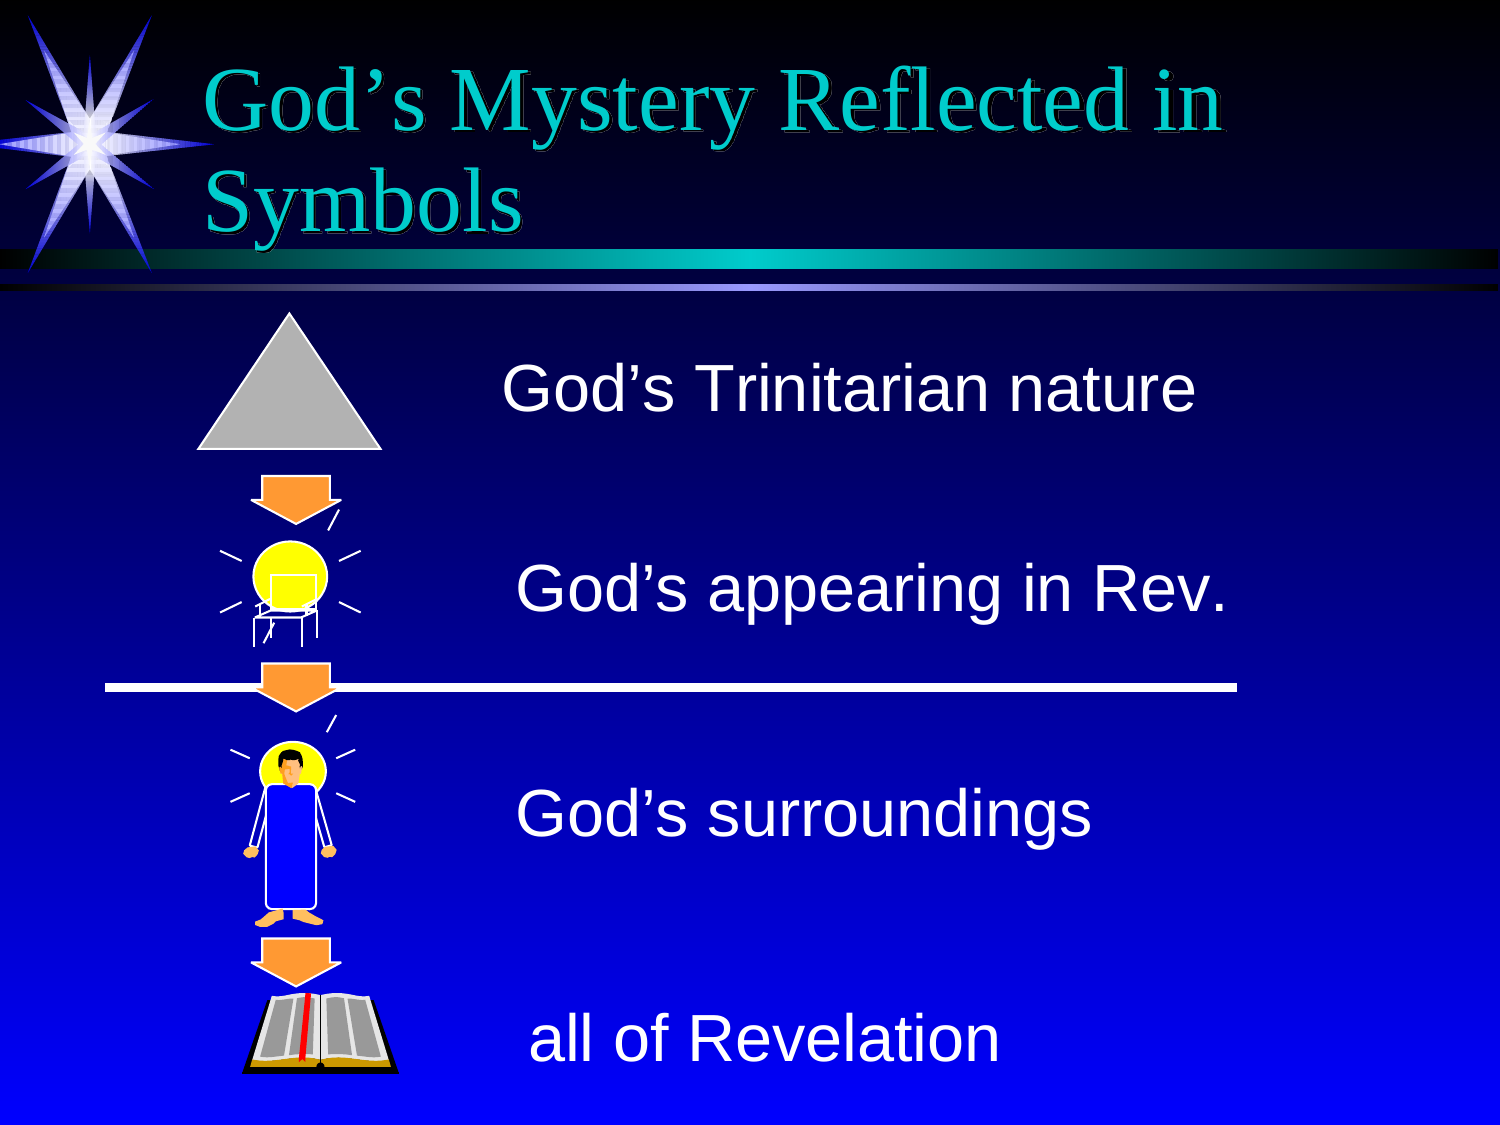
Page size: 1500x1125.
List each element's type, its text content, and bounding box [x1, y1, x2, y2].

text_box all of Revelation [513, 987, 1198, 1083]
text_box [308, 602, 315, 608]
text_box [251, 475, 342, 524]
text_box God’s Trinitarian nature [486, 337, 1329, 433]
text_box [243, 846, 259, 859]
text_box [198, 313, 381, 449]
text_box [272, 576, 315, 608]
picture [240, 990, 401, 1076]
text_box God’s appearing in Rev. [500, 537, 1408, 633]
text_box [253, 541, 328, 600]
text_box [251, 938, 342, 987]
title God’s Mystery Reflected in Symbols [187, 40, 1463, 260]
text_box [320, 845, 337, 858]
text_box God’s surroundings [500, 762, 1303, 858]
text_box [251, 663, 342, 712]
text_box [255, 741, 326, 927]
